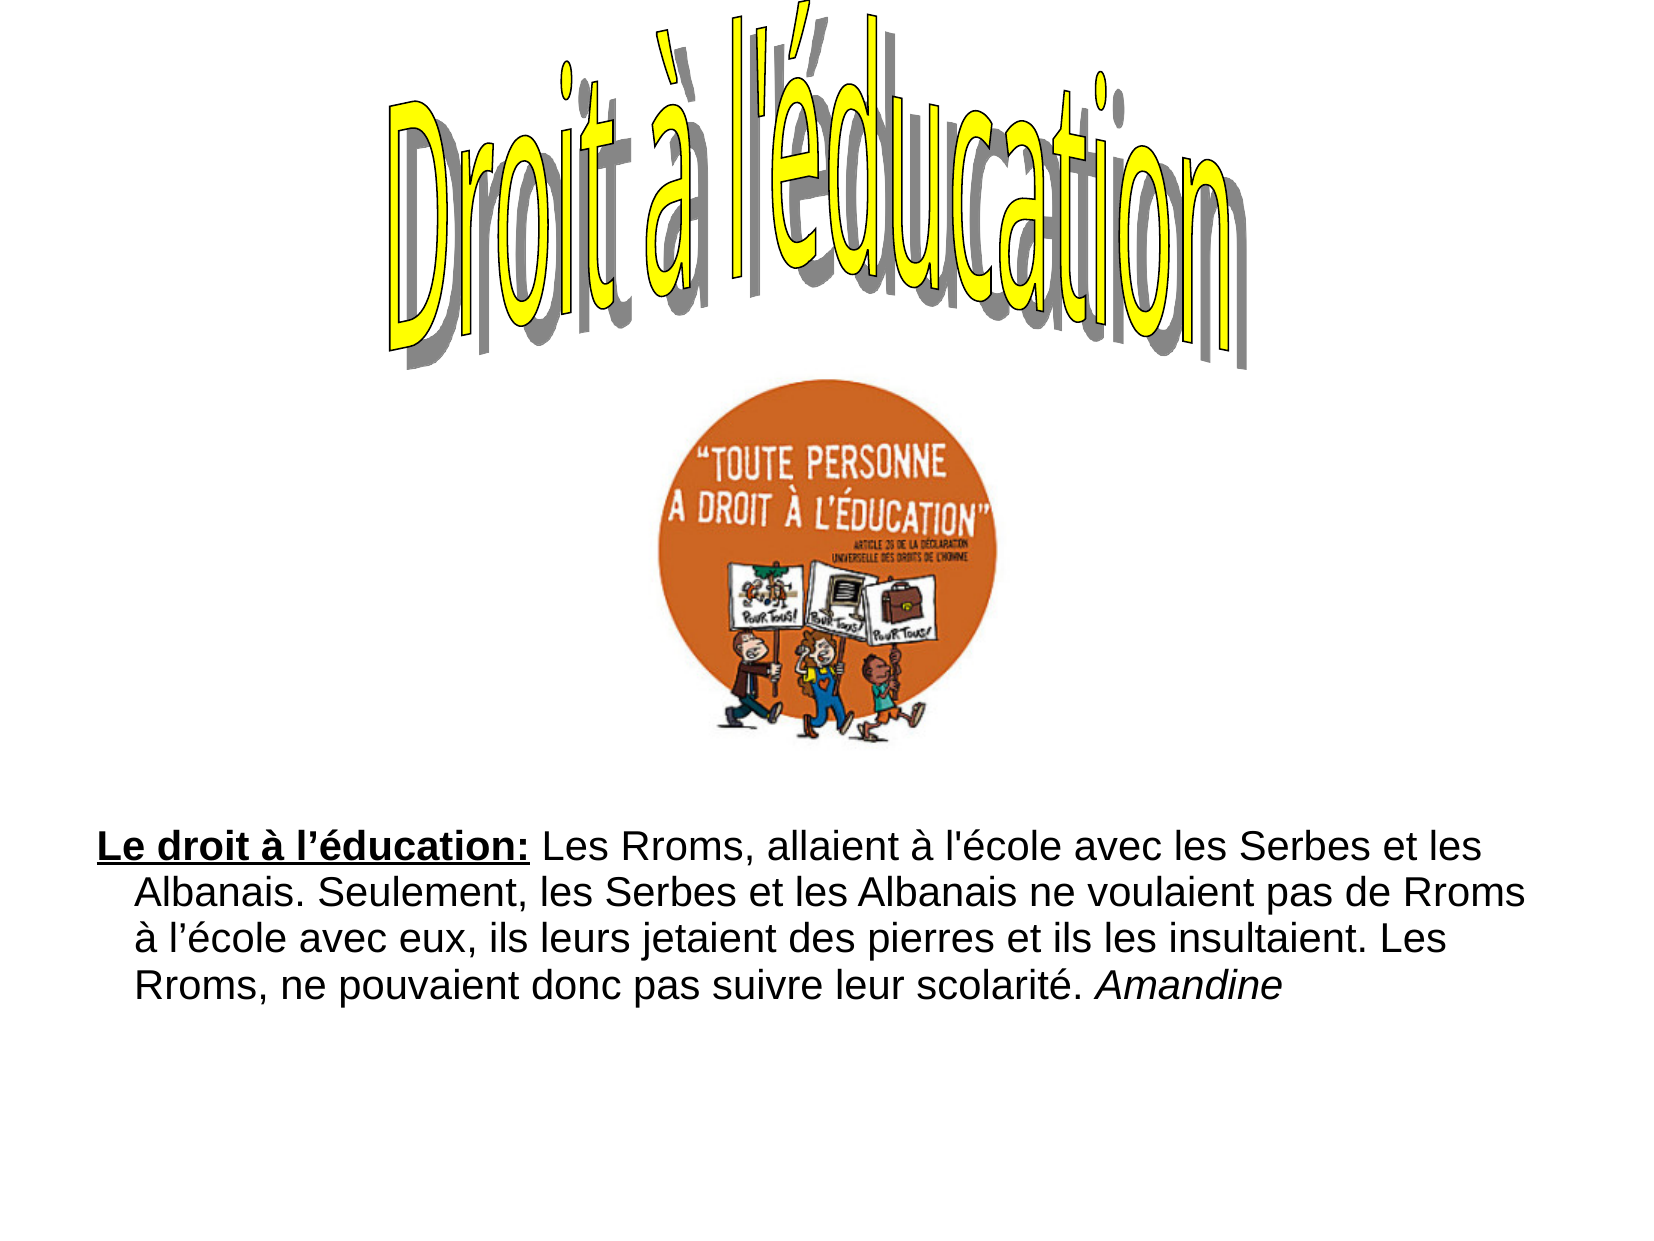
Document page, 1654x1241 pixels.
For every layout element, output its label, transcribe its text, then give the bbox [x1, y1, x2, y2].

text_box Droit à l'éducation [656, 29, 677, 84]
text_box Droit à l'éducation [732, 16, 742, 279]
text_box Droit à l'éducation [1053, 90, 1086, 323]
text_box Droit à l'éducation [1119, 145, 1169, 337]
text_box Droit à l'éducation [1095, 71, 1106, 111]
text_box Droit à l'éducation [828, 14, 877, 277]
text_box Droit à l'éducation [580, 81, 614, 309]
text_box Droit à l'éducation [952, 110, 992, 302]
text_box Droit à l'éducation [561, 129, 571, 315]
picture [625, 354, 1031, 758]
text_box Droit à l'éducation [756, 26, 767, 117]
text_box Droit à l'éducation [1096, 139, 1106, 325]
text_box Droit à l'éducation [561, 61, 572, 100]
text_box Droit à l'éducation [389, 101, 448, 351]
text_box Droit à l'éducation [646, 104, 690, 297]
text_box Droit à l'éducation [461, 143, 494, 336]
text_box Droit à l'éducation [999, 120, 1044, 312]
text_box Droit à l'éducation [772, 77, 819, 269]
text_box Droit à l'éducation [789, 0, 810, 59]
text_box Droit à l'éducation [498, 135, 549, 327]
text_box Droit à l'éducation [1182, 157, 1229, 351]
list Le droit à l’éducation: Les Rroms, allaient à l'école avec les Serbes et les Albanais. Seulement, les Serbes et les Albanais ne voulaient pas de Rroms à l’école avec eux, ils leurs jetaient des pierres et ils les insultaient. Les Rroms, ne pouvaient donc pas suivre leur scolarité. Amandine [59, 290, 1548, 1109]
text_box Droit à l'éducation [892, 96, 939, 290]
